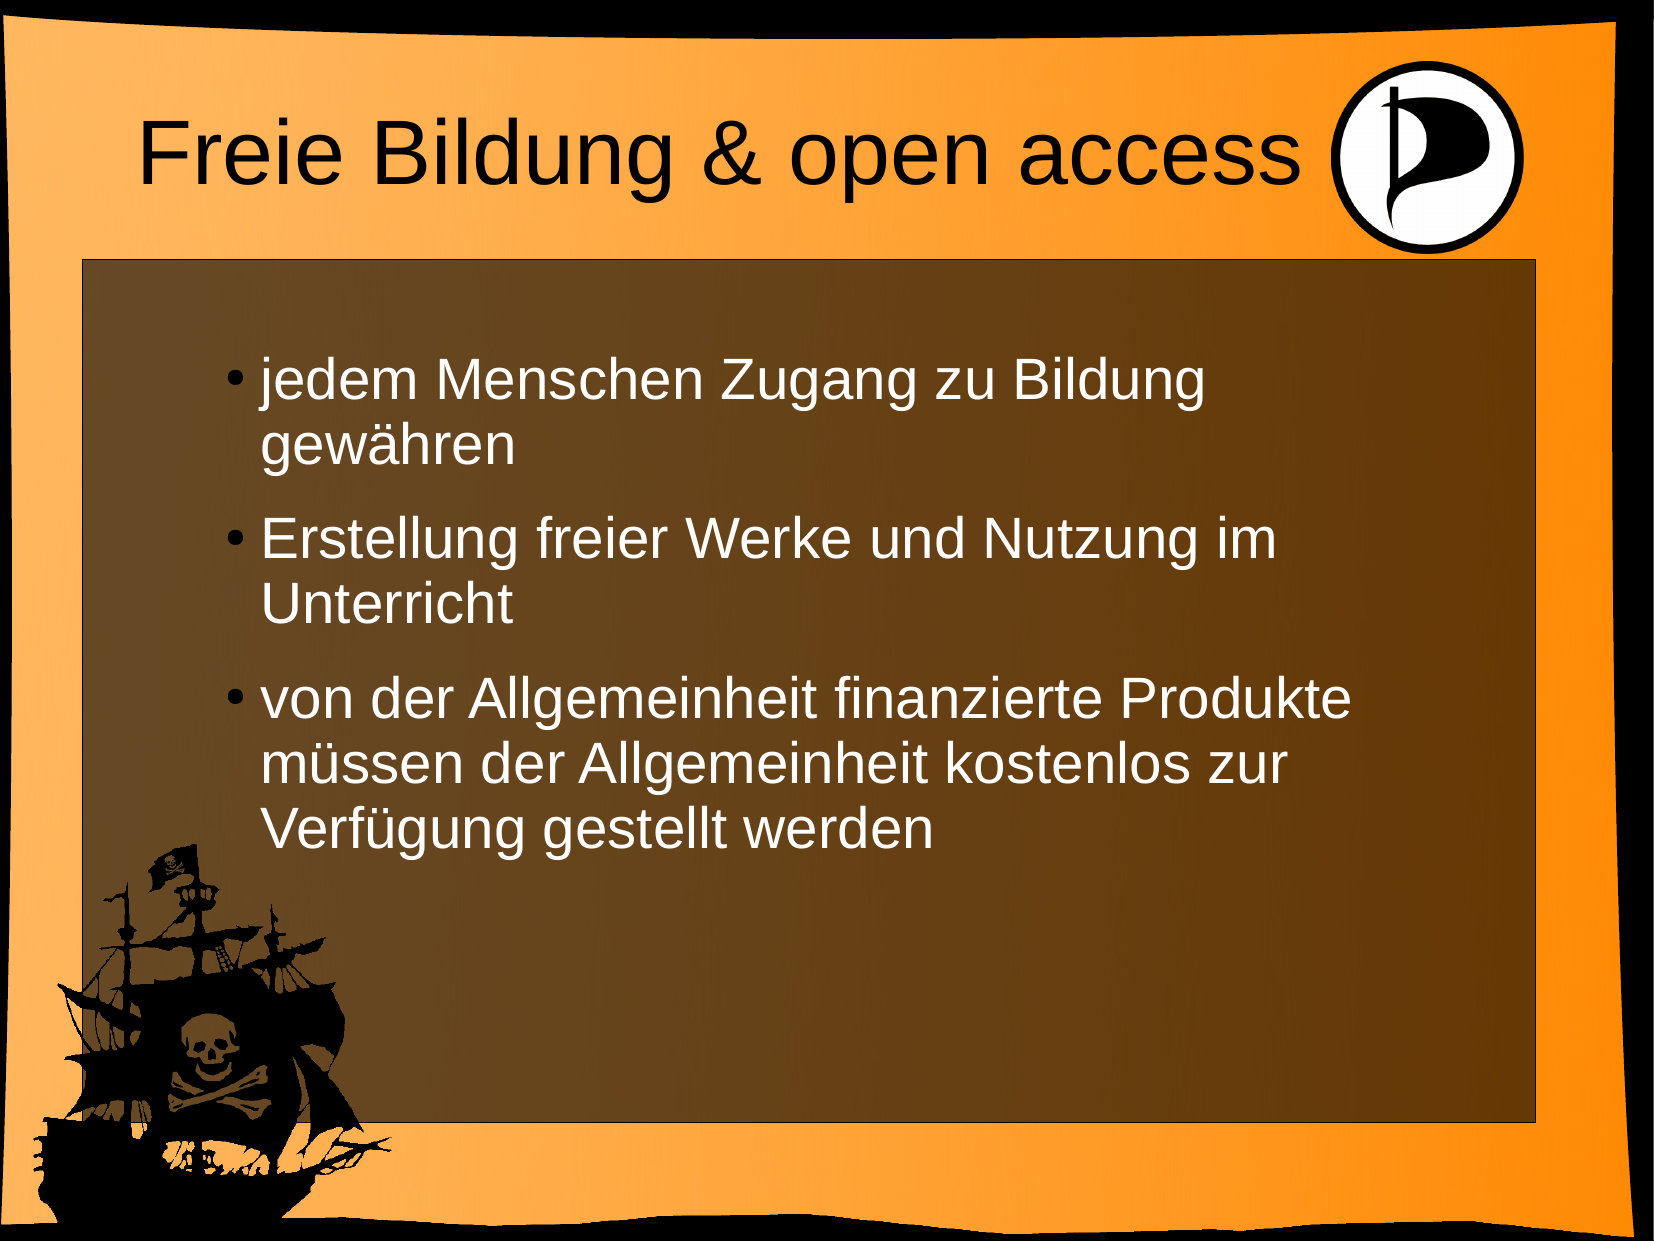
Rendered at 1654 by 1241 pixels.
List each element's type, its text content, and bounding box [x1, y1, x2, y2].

text_box jedem Menschen Zugang zu Bildung gewähren Erstellung freier Werke und Nutzung im Unterricht von der Allgemeinheit finanzierte Produkte müssen der Allgemeinheit kostenlos zur Verfügung gestellt werden [210, 339, 1406, 869]
picture [1, 16, 1634, 1241]
title Freie Bildung & open access [82, 49, 1512, 257]
text_box [82, 259, 1536, 1123]
